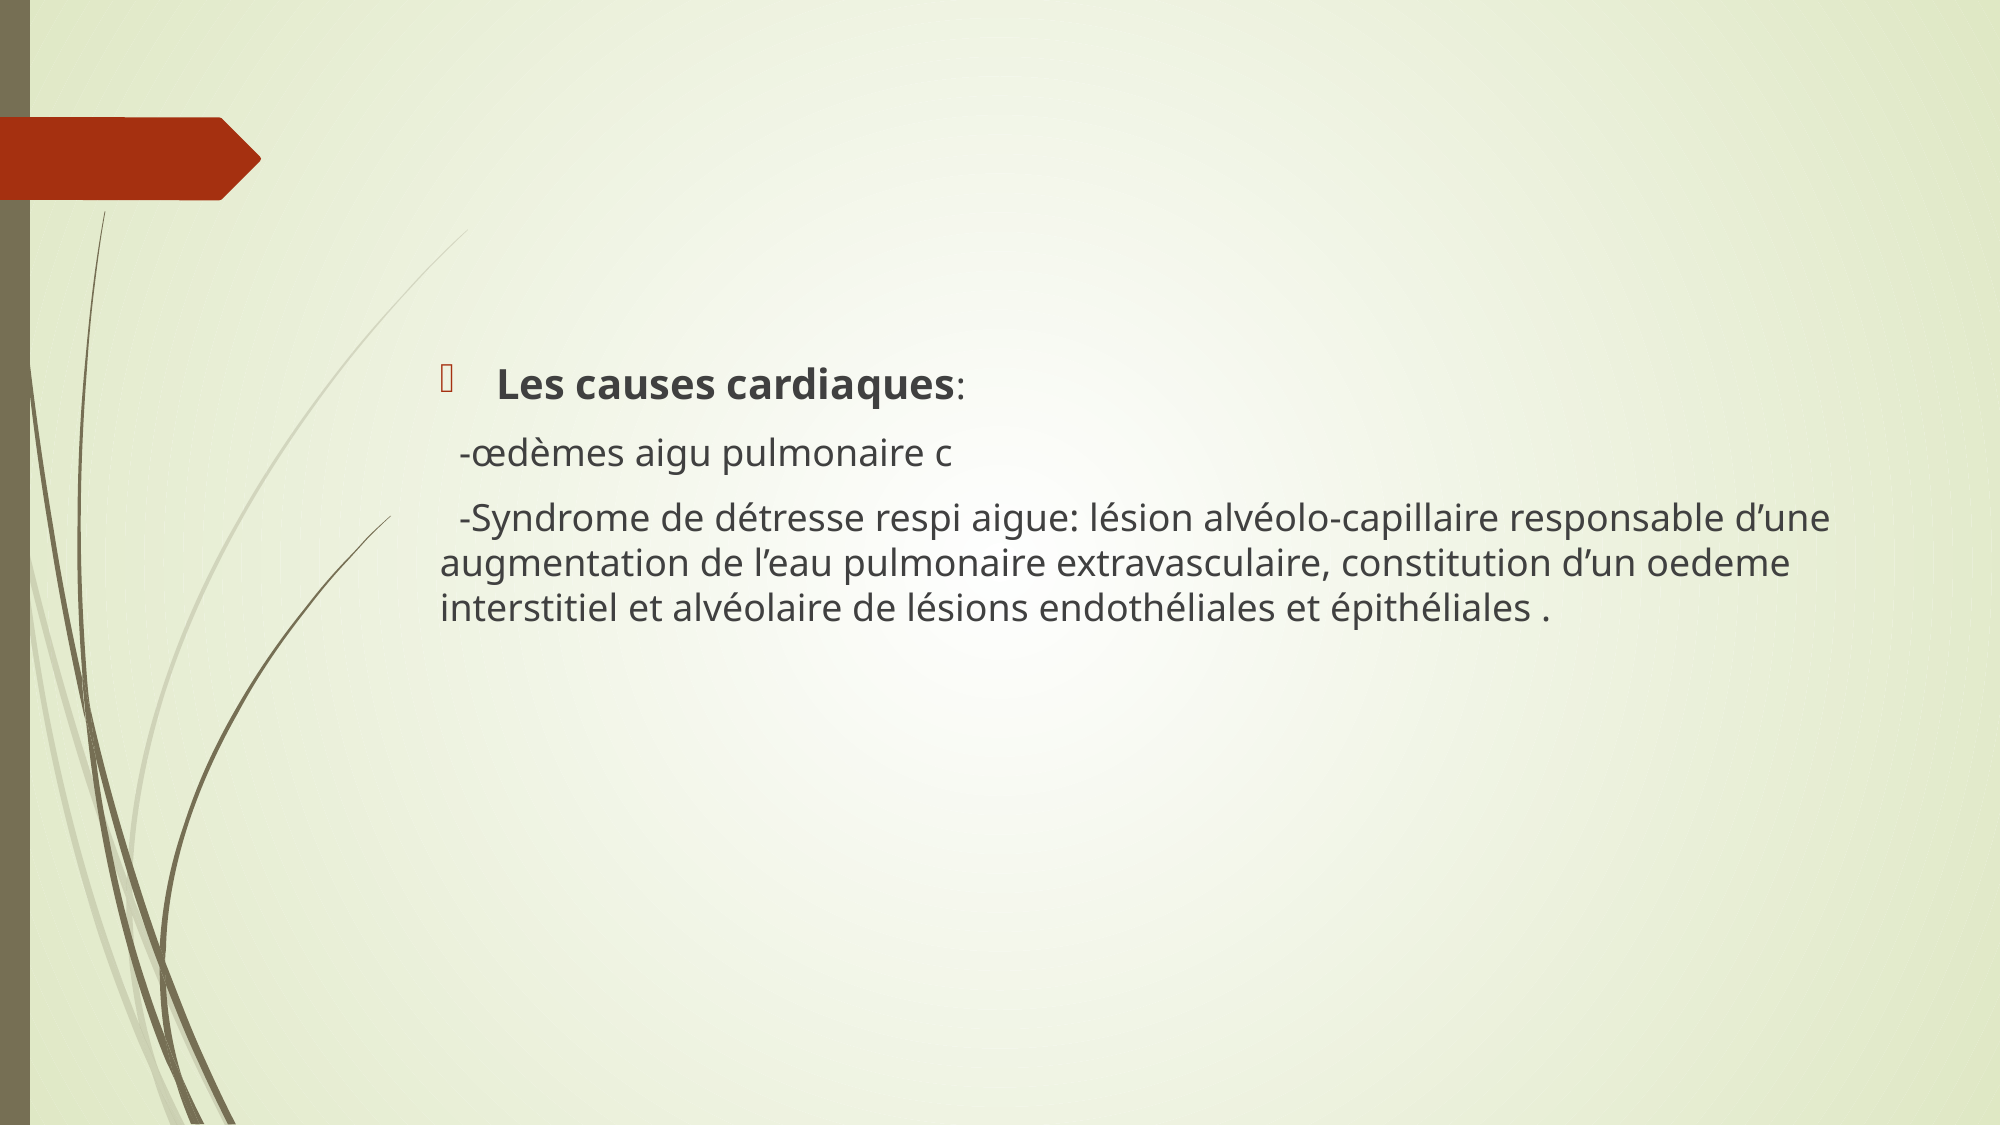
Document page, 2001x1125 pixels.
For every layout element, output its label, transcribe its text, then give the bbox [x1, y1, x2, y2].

list Les causes cardiaques: -œdèmes aigu pulmonaire c -Syndrome de détresse respi aigue: lésion alvéolo-capillaire responsable d’une augmentation de l’eau pulmonaire extravasculaire, constitution d’un oedeme interstitiel et alvéolaire de lésions endothéliales et épithéliales . [424, 350, 1888, 970]
